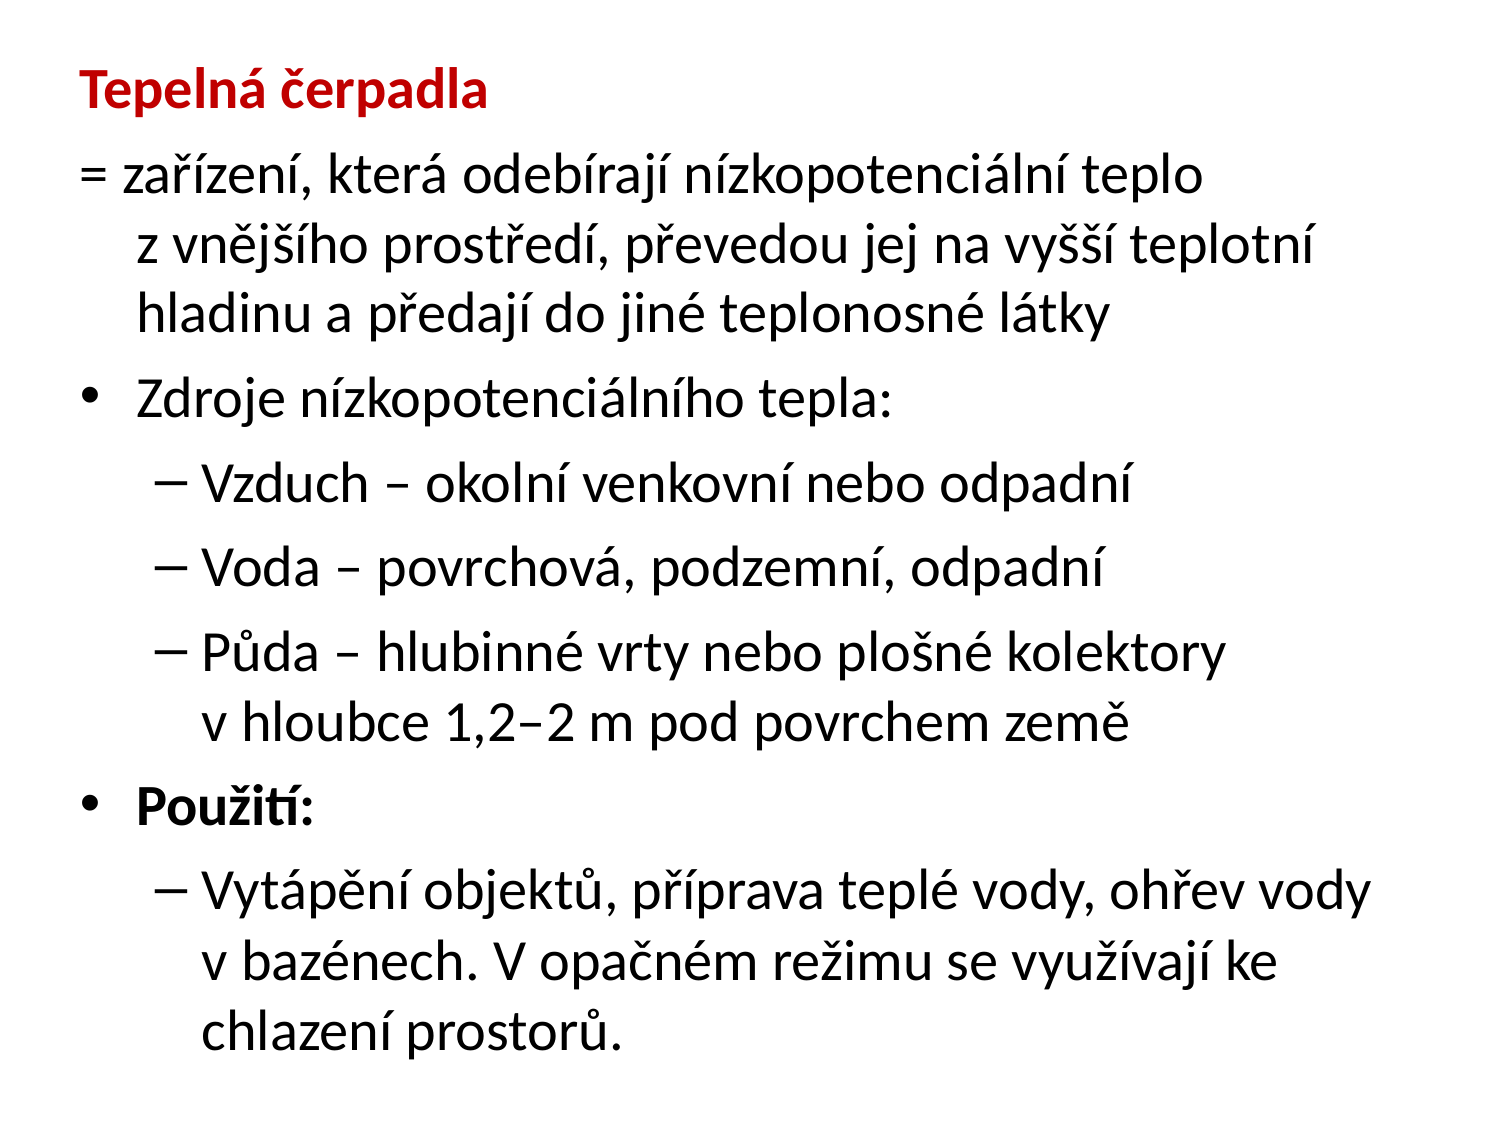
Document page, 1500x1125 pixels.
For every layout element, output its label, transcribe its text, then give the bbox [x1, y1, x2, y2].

list Tepelná čerpadla = zařízení, která odebírají nízkopotenciální teplo z vnějšího prostředí, převedou jej na vyšší teplotní hladinu a předají do jiné teplonosné látky Zdroje nízkopotenciálního tepla: Vzduch – okolní venkovní nebo odpadní Voda – povrchová, podzemní, odpadní Půda – hlubinné vrty nebo plošné kolektory v hloubce 1,2–2 m pod povrchem země Použití: Vytápění objektů, příprava teplé vody, ohřev vody v bazénech. V opačném režimu se využívají ke chlazení prostorů. [64, 42, 1436, 1125]
